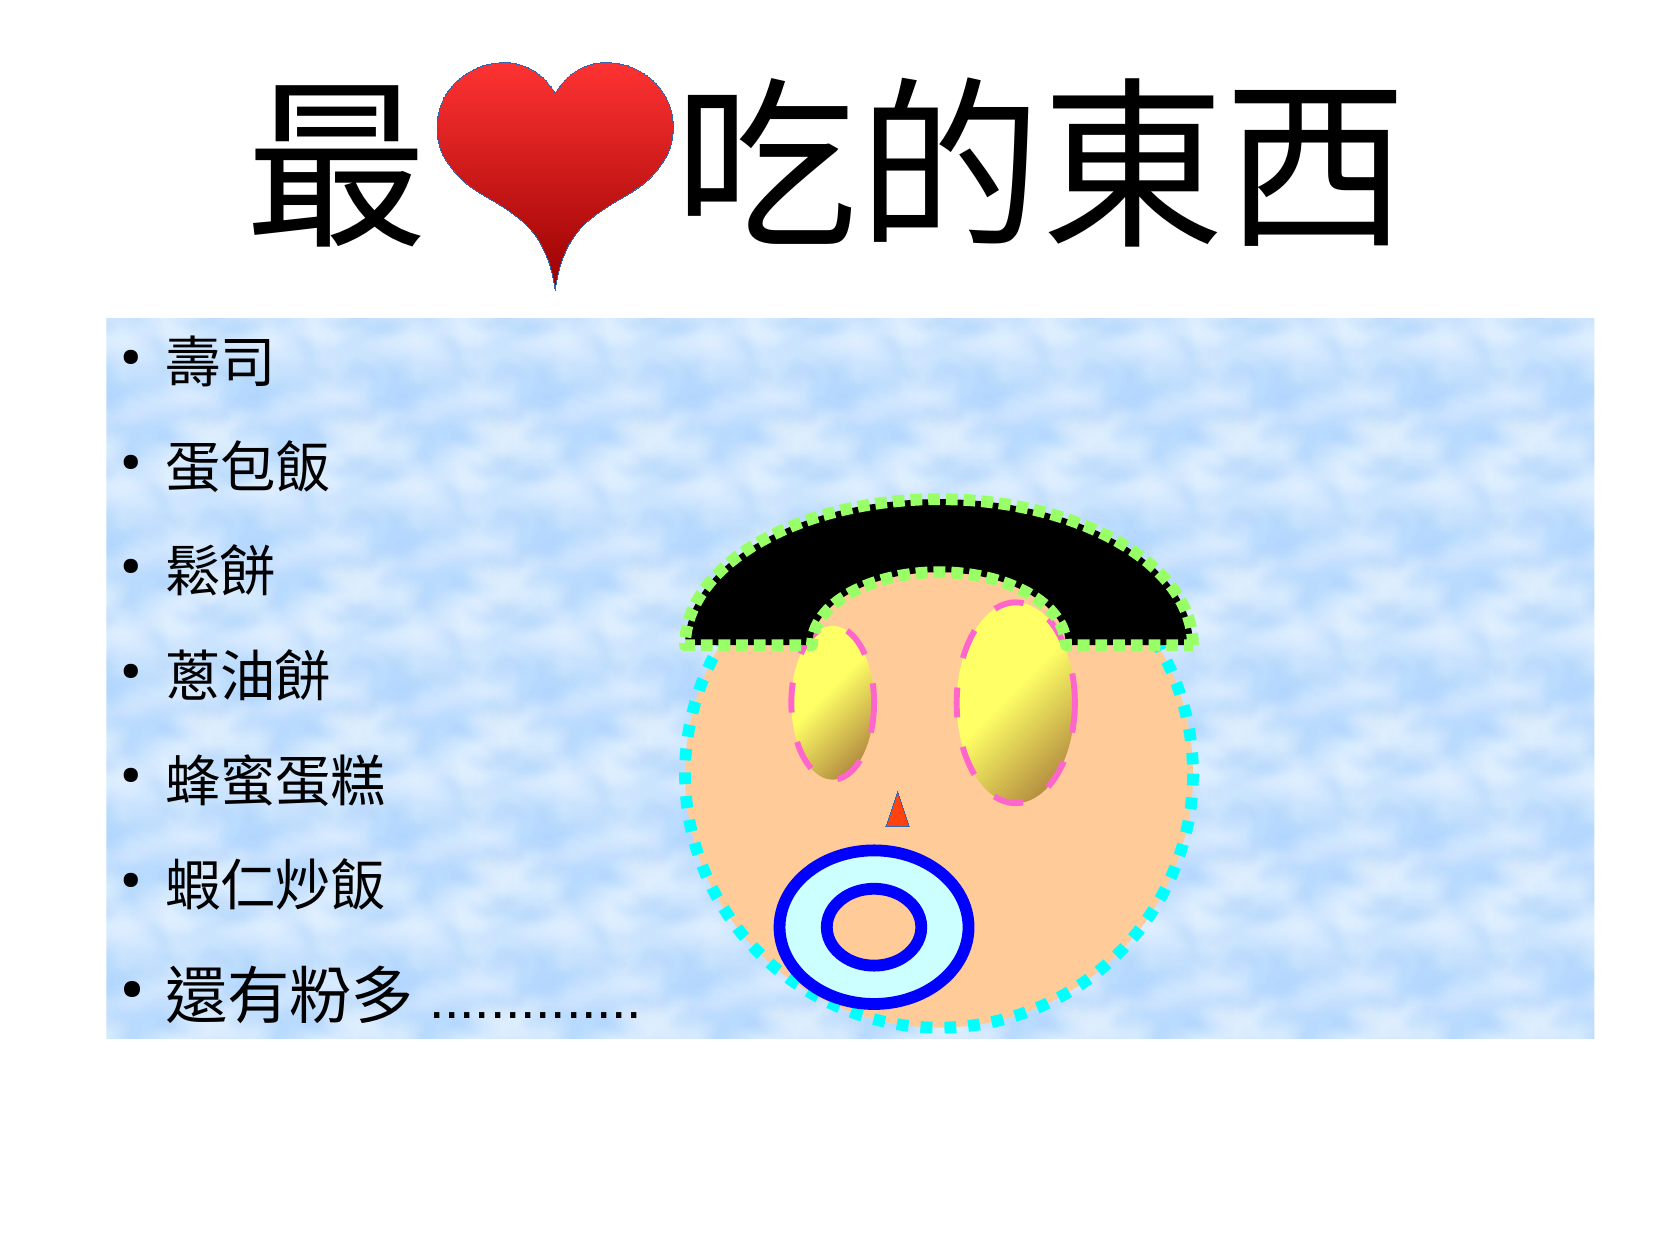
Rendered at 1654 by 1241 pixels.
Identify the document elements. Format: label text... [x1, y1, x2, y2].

list 壽司 蛋包飯 鬆餅 蔥油餅 蜂蜜蛋糕 蝦仁炒飯 還有粉多.............. [106, 318, 1595, 1039]
text_box [437, 62, 674, 291]
text_box [685, 499, 1193, 1028]
title 最 吃的東西 [82, 31, 1571, 275]
